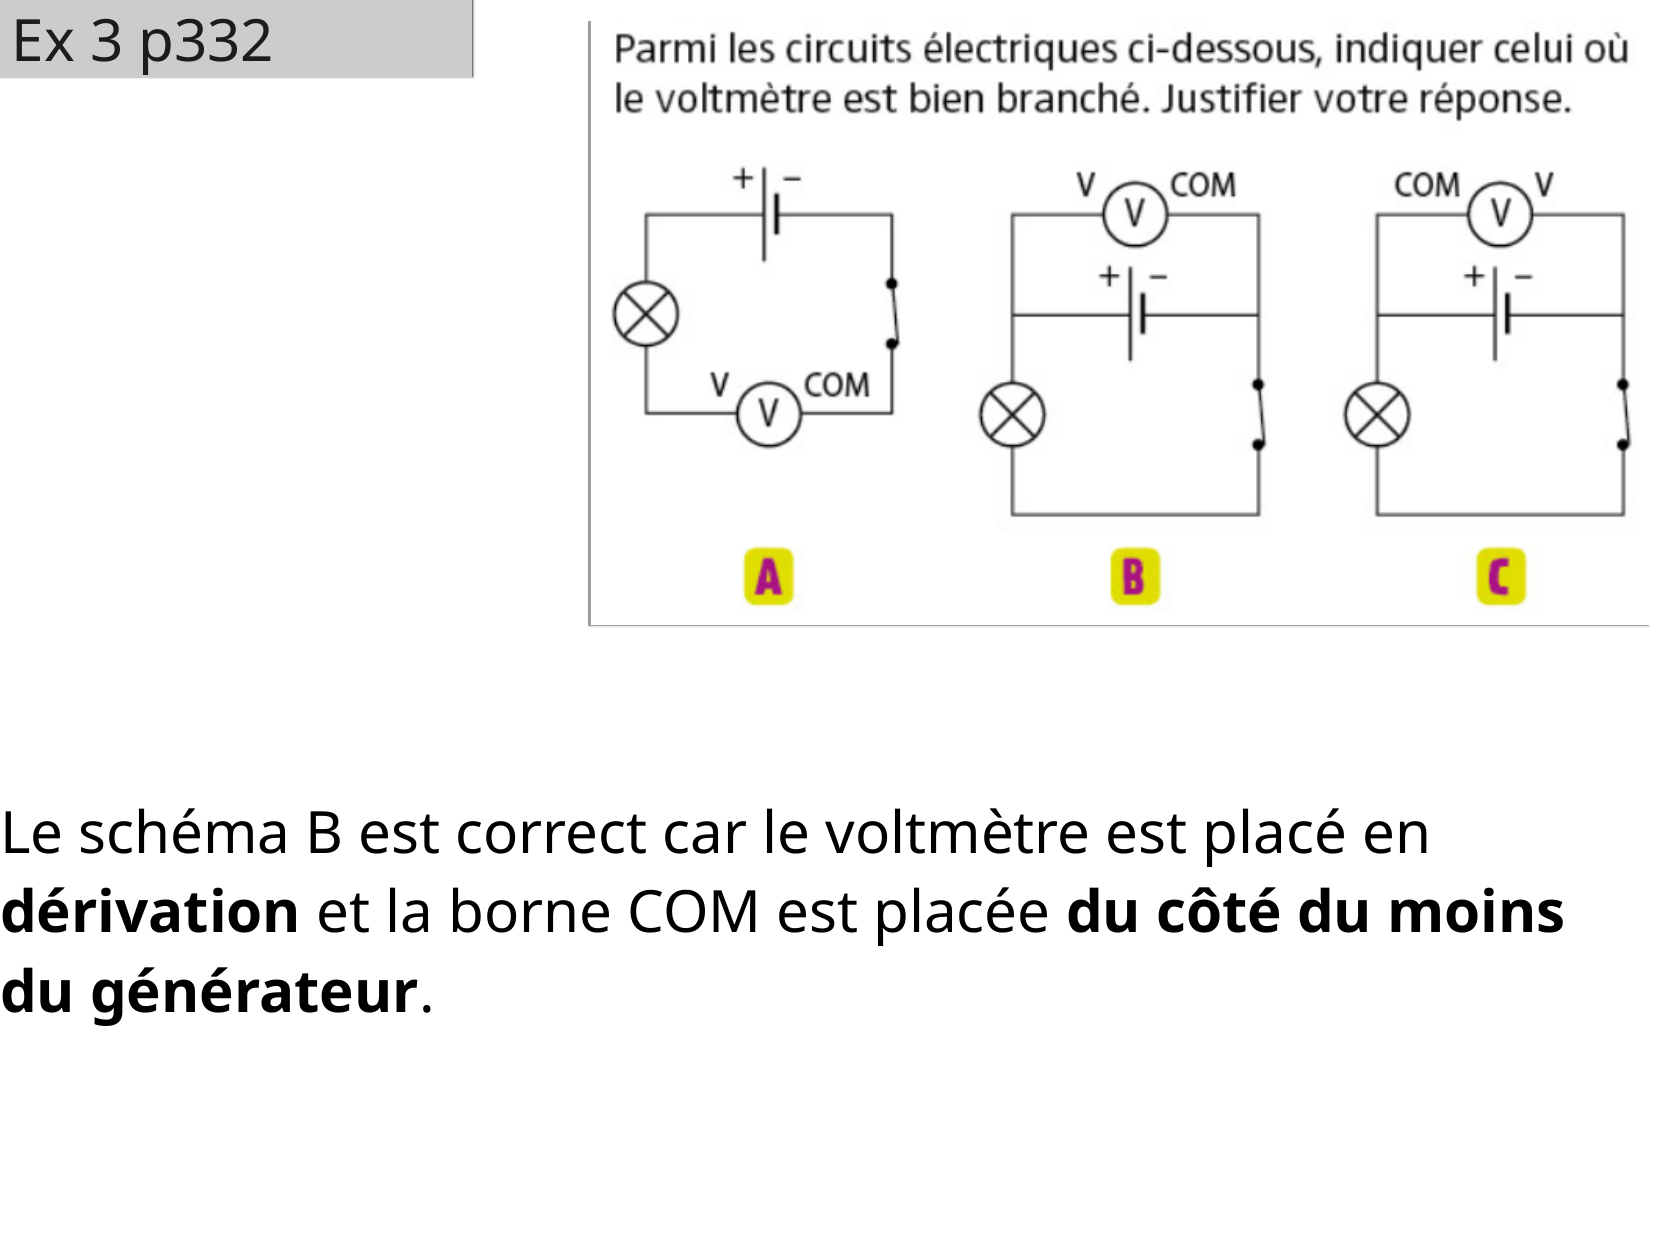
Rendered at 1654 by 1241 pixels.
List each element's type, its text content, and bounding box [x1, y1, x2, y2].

title Ex 3 p332 [0, 0, 473, 78]
list Le schéma B est correct car le voltmètre est placé en dérivation et la borne COM est placée du côté du moins du générateur. [0, 78, 1654, 1241]
picture [590, 18, 1654, 625]
